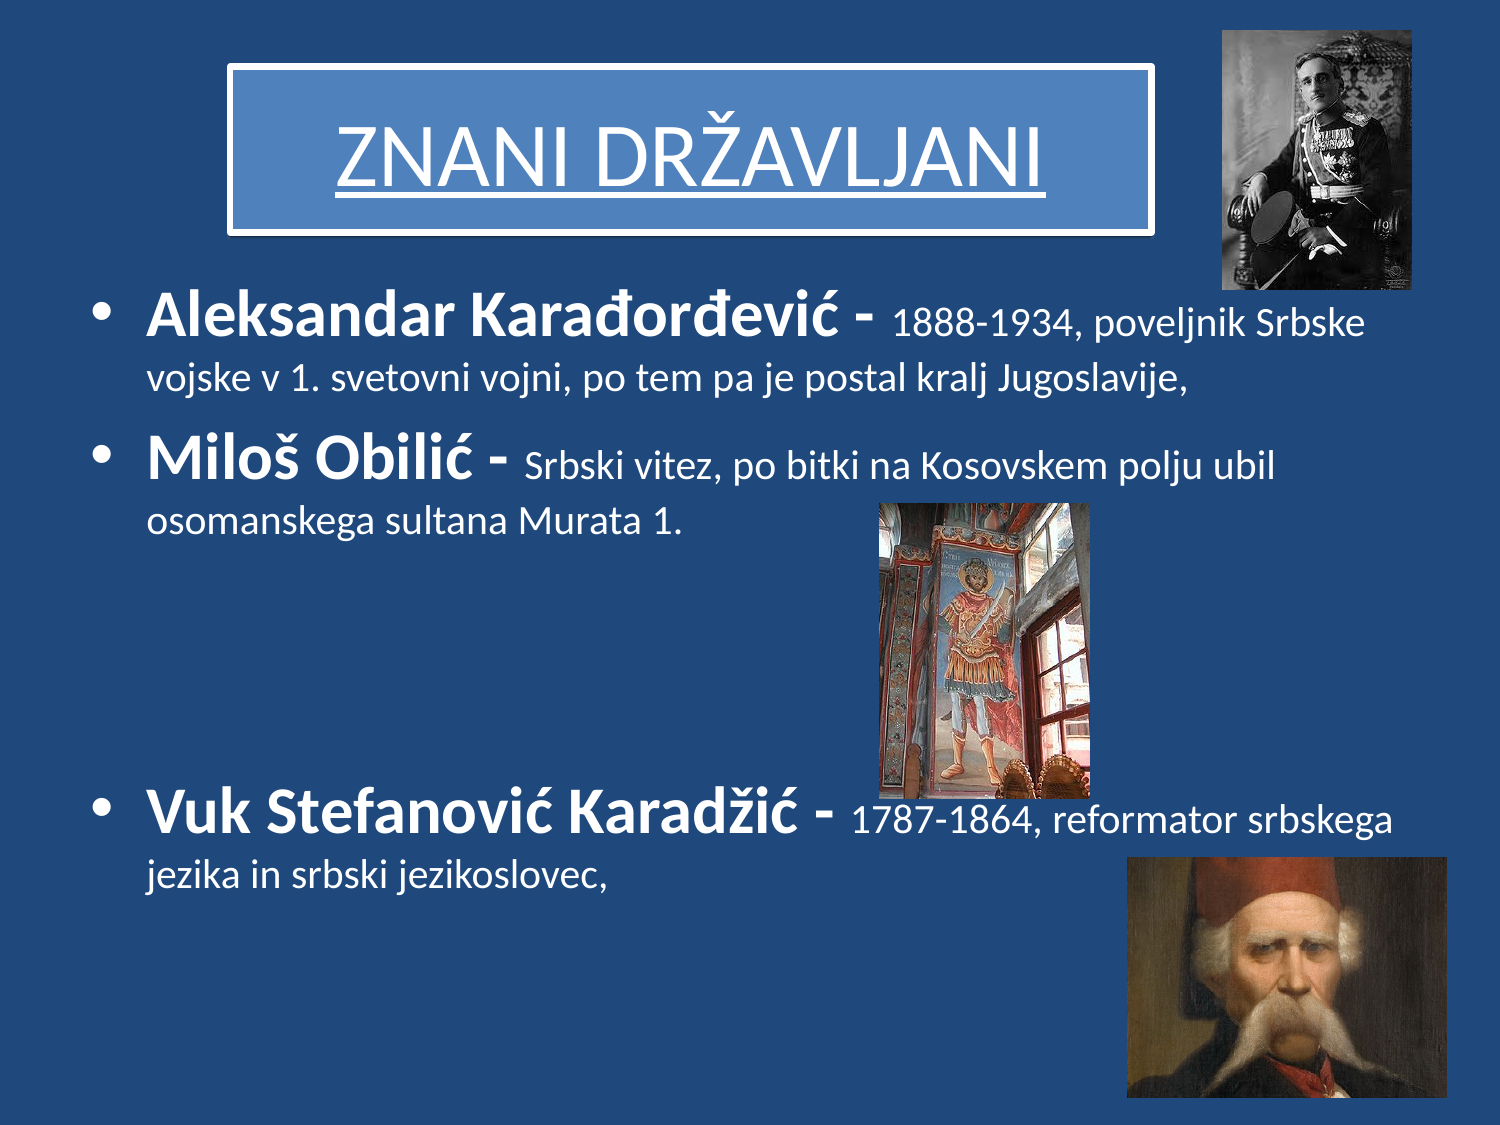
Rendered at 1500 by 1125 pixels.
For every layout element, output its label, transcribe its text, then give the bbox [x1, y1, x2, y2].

title ZNANI DRŽAVLJANI [230, 66, 1152, 233]
picture [1222, 30, 1412, 290]
picture [1127, 857, 1447, 1098]
list Aleksandar Karađorđević - 1888-1934, poveljnik Srbske vojske v 1. svetovni vojni, po tem pa je postal kralj Jugoslavije, Miloš Obilić - Srbski vitez, po bitki na Kosovskem polju ubil osomanskega sultana Murata 1. Vuk Stefanović Karadžić - 1787-1864, reformator srbskega jezika in srbski jezikoslovec, [75, 262, 1425, 1005]
picture [879, 503, 1090, 799]
